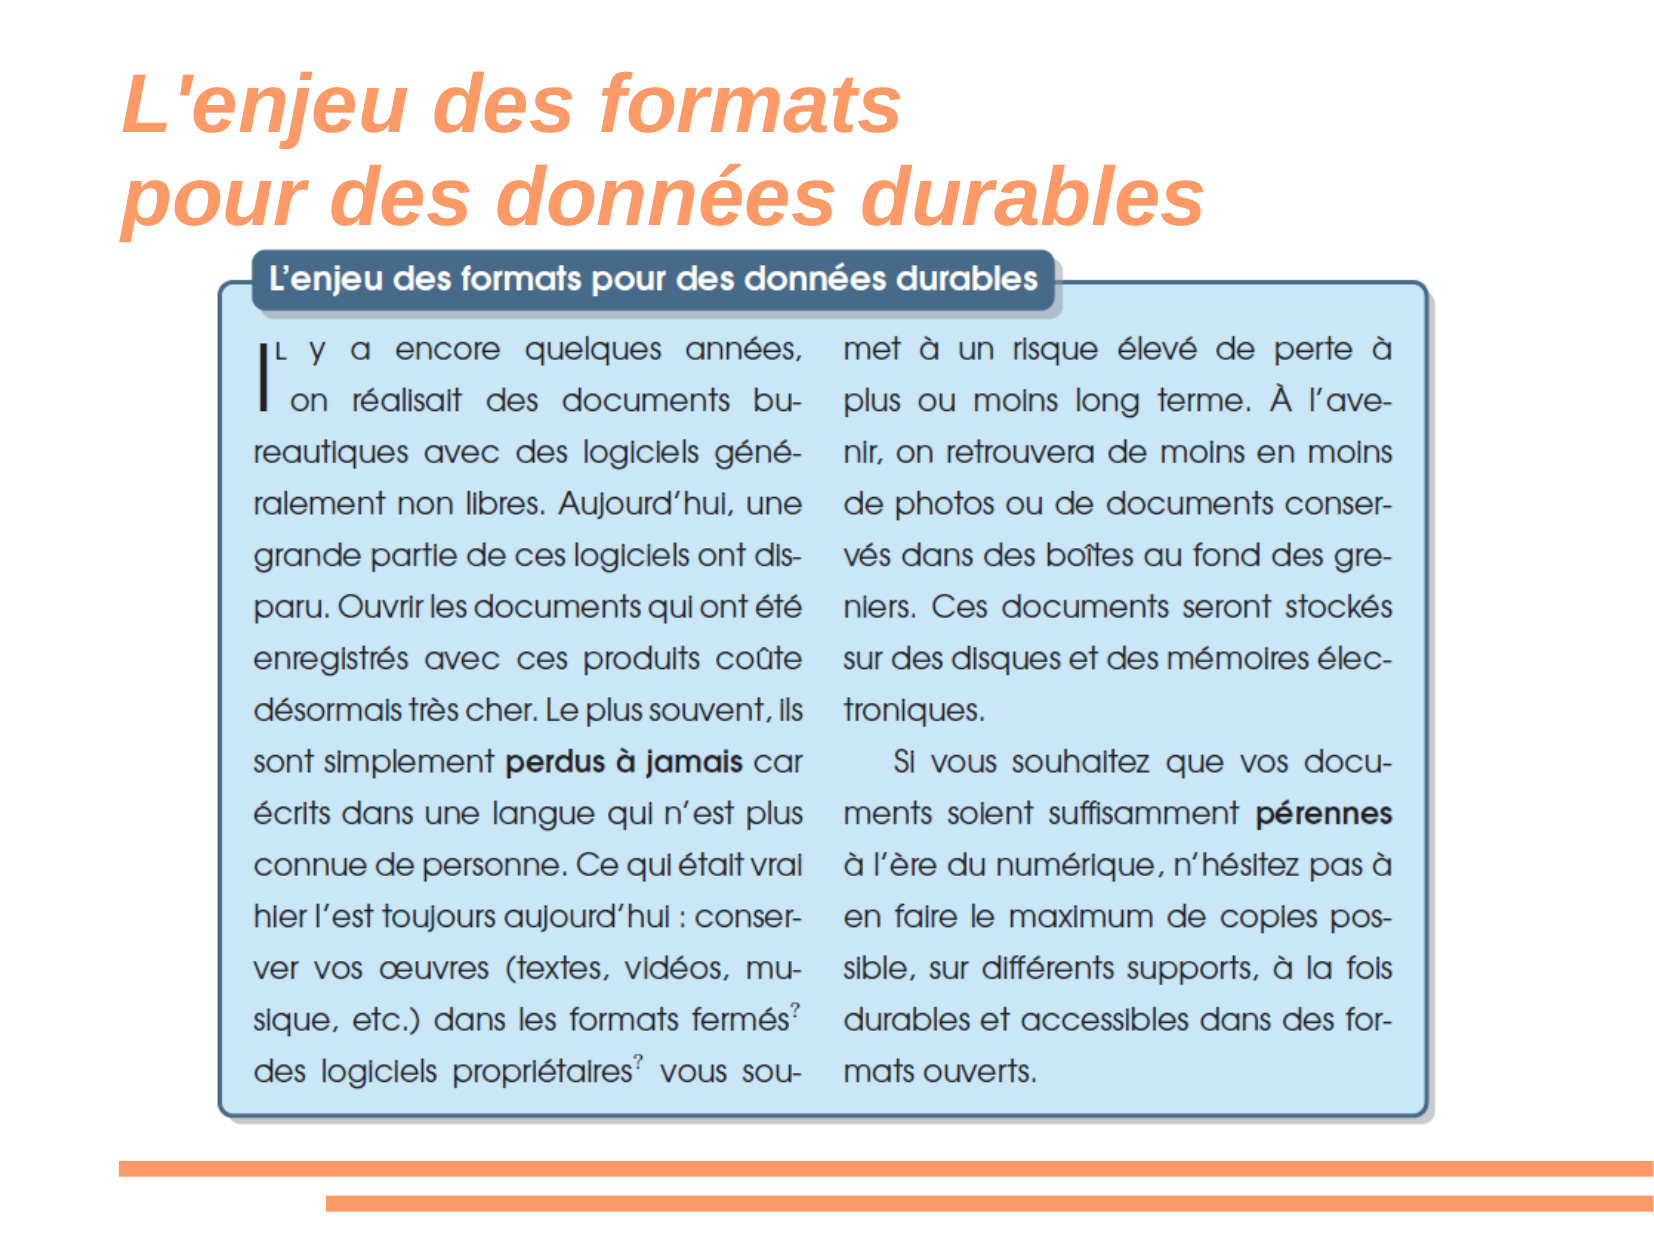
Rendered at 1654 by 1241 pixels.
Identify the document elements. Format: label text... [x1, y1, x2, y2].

picture [206, 236, 1452, 1134]
title L'enjeu des formats pour des données durables [121, 46, 1534, 254]
